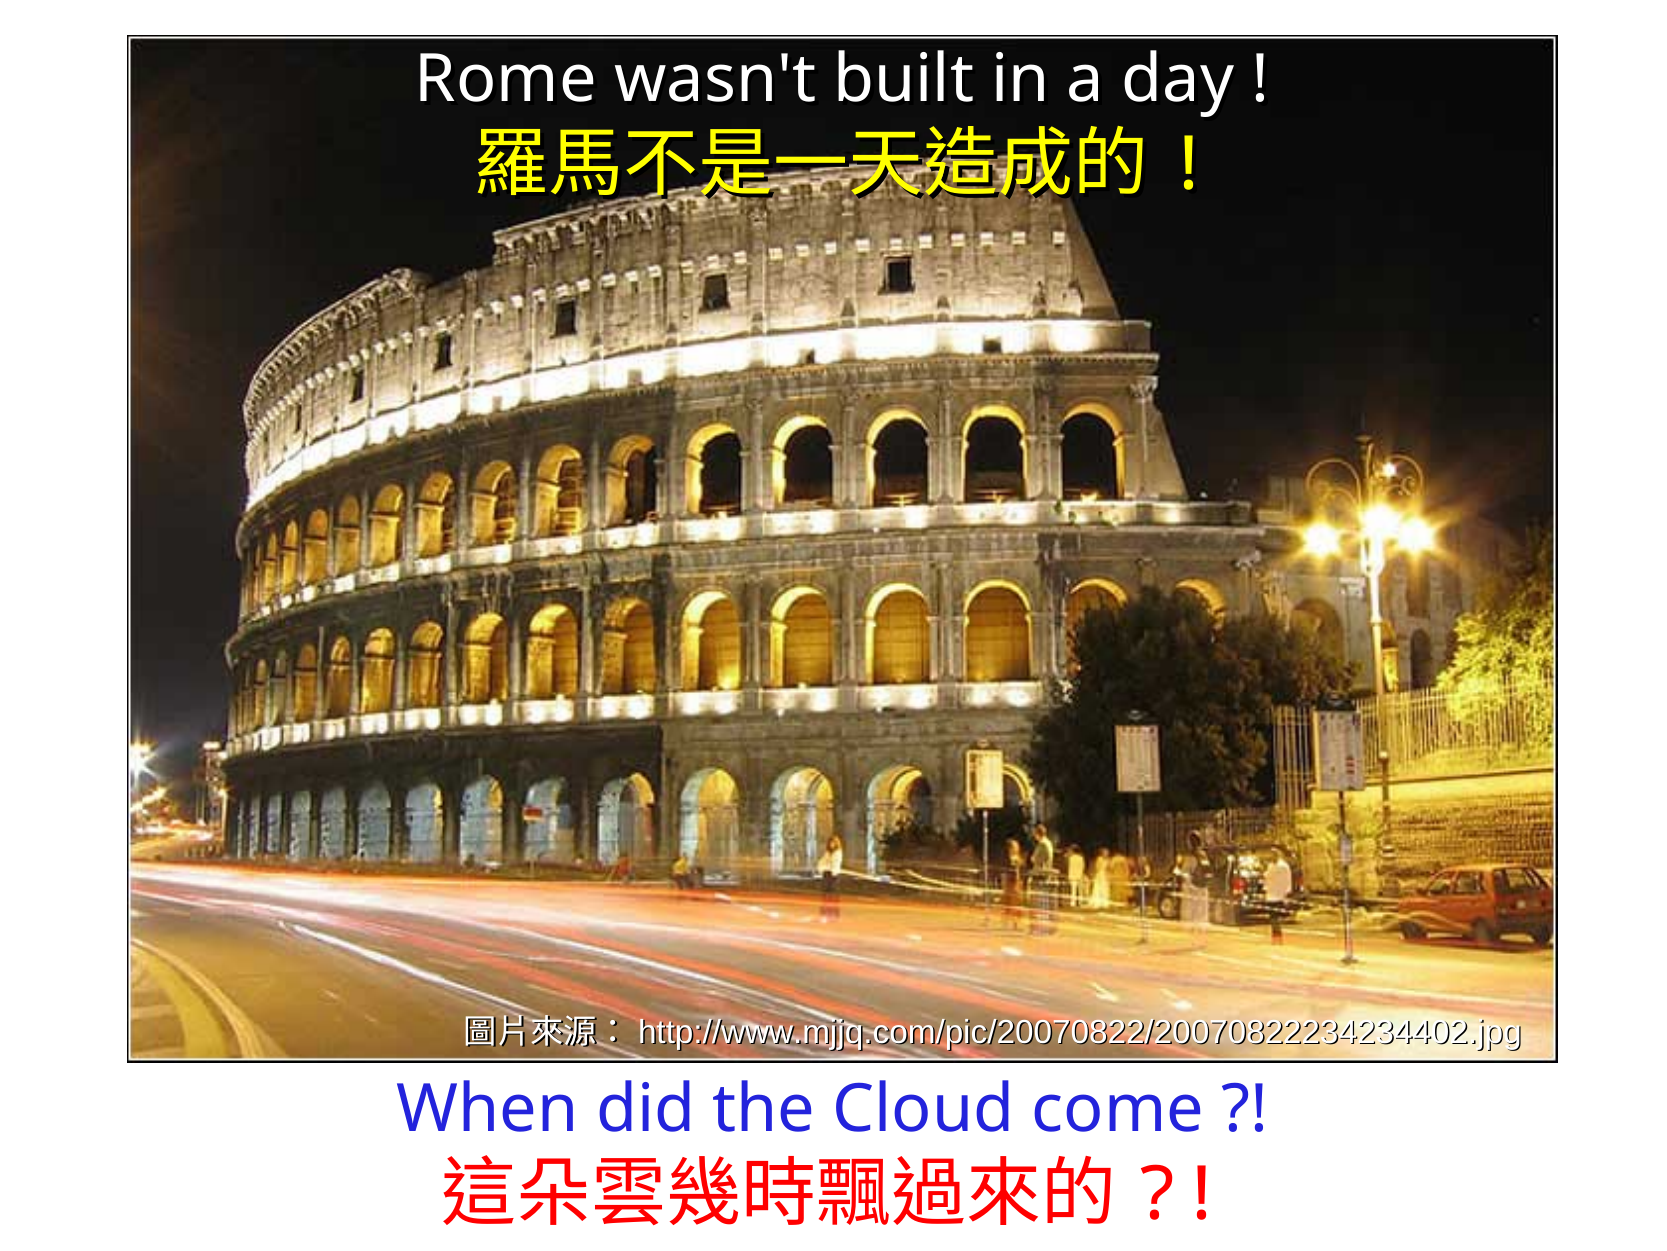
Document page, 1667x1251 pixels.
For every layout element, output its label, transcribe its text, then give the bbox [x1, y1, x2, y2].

text_box Rome wasn't built in a day ! 羅馬不是一天造成的! [111, 27, 1574, 213]
text_box 圖片來源：http://www.mjjq.com/pic/20070822/20070822234234402.jpg [448, 1002, 1548, 1057]
picture [127, 213, 1558, 1057]
text_box When did the Cloud come ?! 這朵雲幾時飄過來的?! [0, 1057, 1667, 1243]
